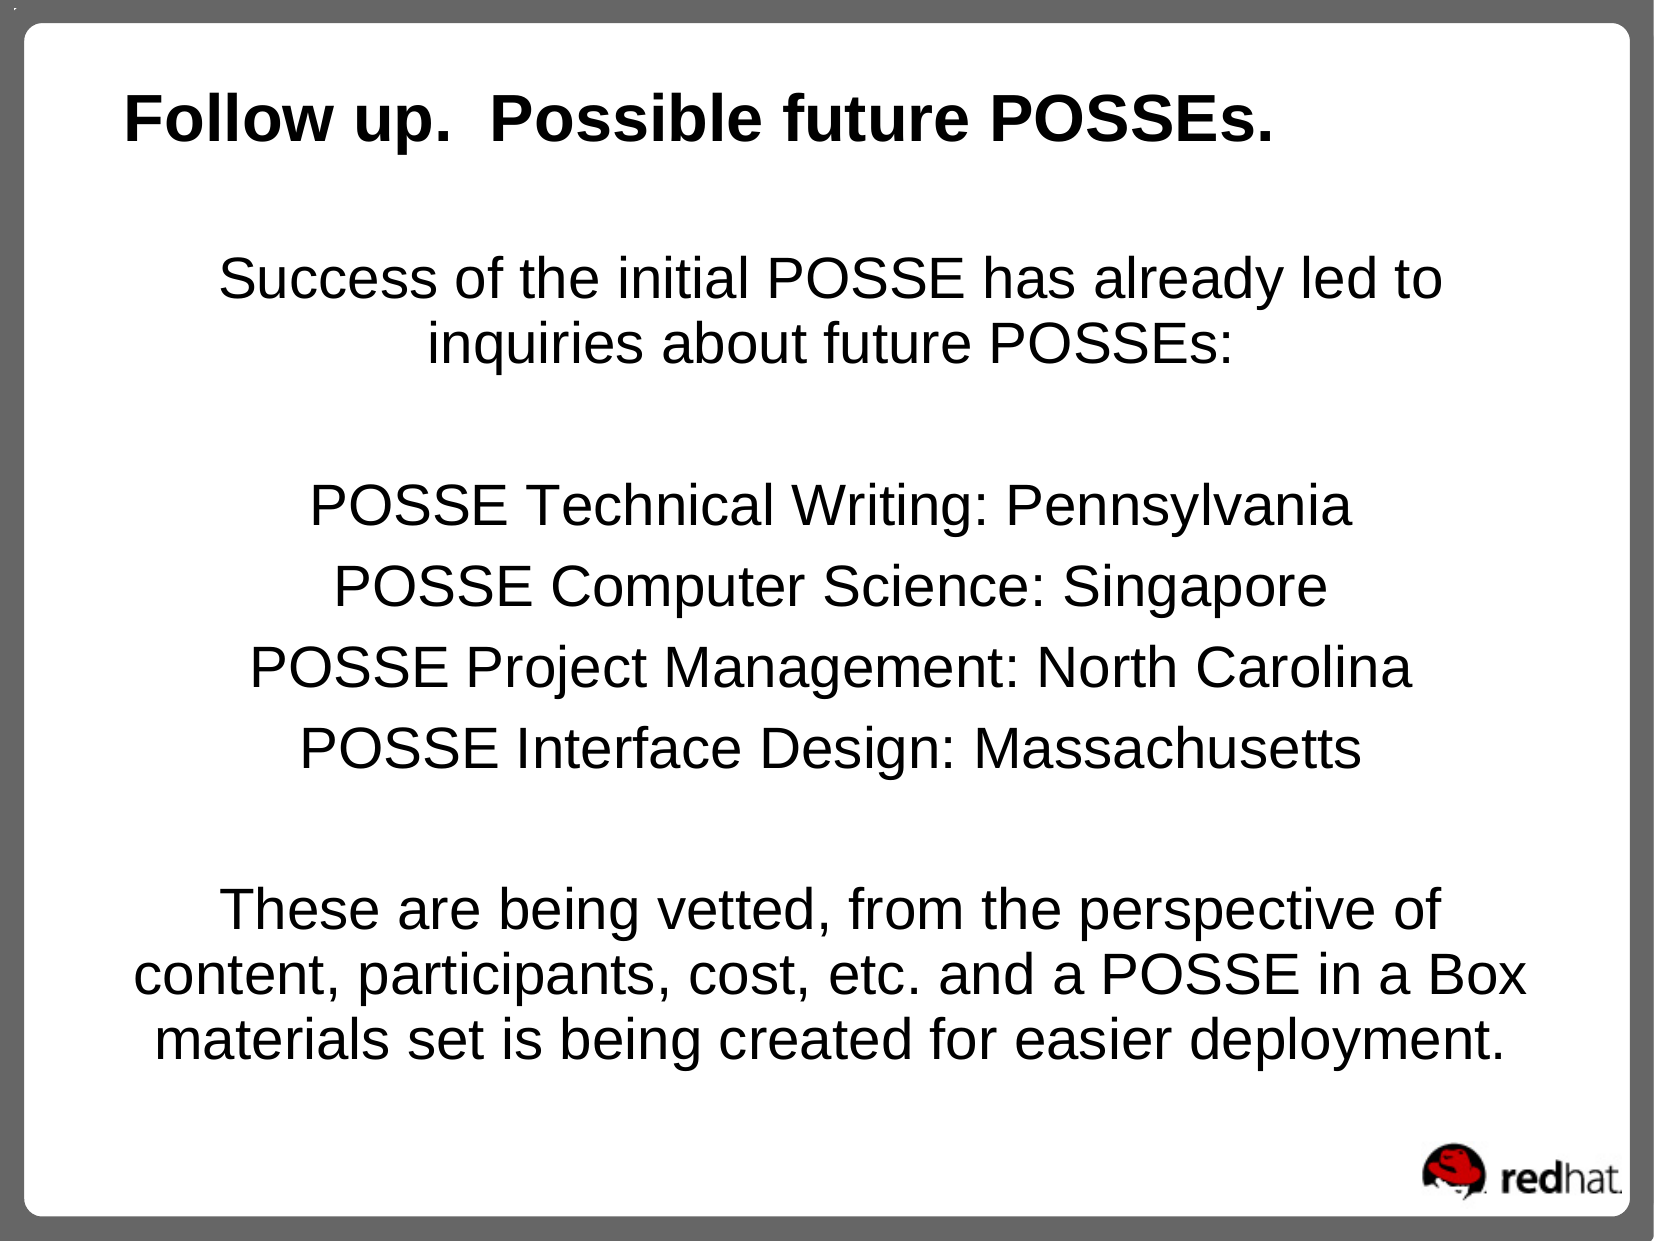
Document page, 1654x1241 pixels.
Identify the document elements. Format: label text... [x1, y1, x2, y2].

subtitle Success of the initial POSSE has already led to inquiries about future POSSEs: POSSE Technical Writing: Pennsylvania POSSE Computer Science: Singapore POSSE Project Management: North Carolina POSSE Interface Design: Massachusetts These are being vetted, from the perspective of content, participants, cost, etc. and a POSSE in a Box materials set is being created for easier deployment. [128, 193, 1535, 1126]
picture [1421, 1141, 1622, 1209]
title Follow up. Possible future POSSEs. [123, 63, 1530, 175]
